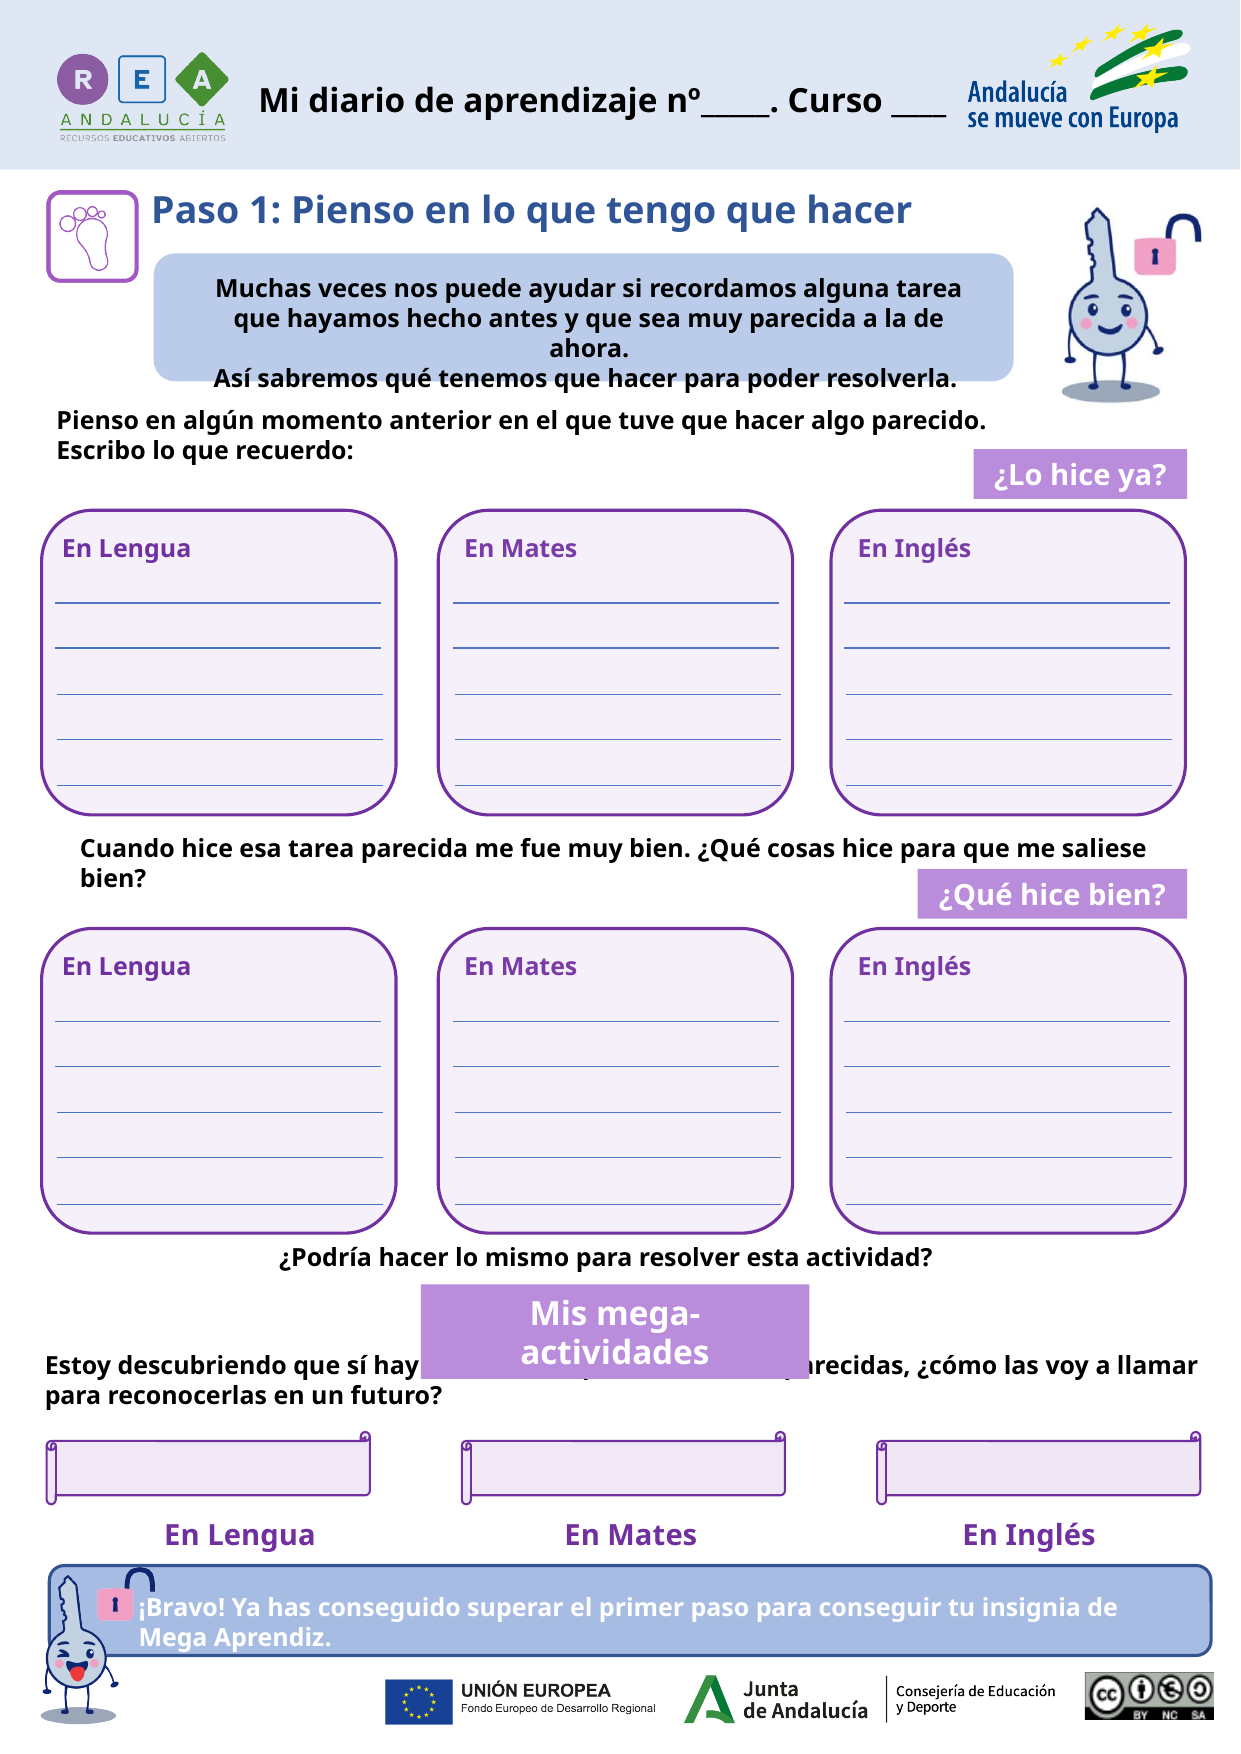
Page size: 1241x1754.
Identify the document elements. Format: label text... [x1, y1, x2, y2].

text_box [0, 0, 1241, 170]
text_box Mis mega-actividades [420, 1284, 810, 1379]
text_box [41, 928, 397, 1234]
picture [364, 1650, 1074, 1739]
text_box [830, 510, 1186, 815]
text_box ¿Podría hacer lo mismo para resolver esta actividad? [257, 1234, 975, 1280]
text_box [153, 253, 1014, 382]
text_box ¿Lo hice ya? [973, 449, 1188, 499]
text_box En Lengua [47, 525, 207, 571]
text_box ¿Qué hice bien? [917, 868, 1188, 919]
text_box En Lengua [149, 1509, 331, 1560]
text_box [46, 1431, 370, 1505]
text_box En Mates [549, 1509, 713, 1560]
text_box Mi diario de aprendizaje nº_____. Curso ____ [243, 71, 961, 127]
text_box Estoy descubriendo que sí hay actividades que me resultan parecidas, ¿cómo las voy a llamar para reconocerlas en un futuro? [30, 1342, 1216, 1418]
text_box Cuando hice esa tarea parecida me fue muy bien. ¿Qué cosas hice para que me saliese bien? [65, 824, 1216, 900]
text_box [182, 1565, 1212, 1656]
text_box En Lengua [47, 943, 207, 989]
text_box [41, 510, 397, 815]
picture [1032, 172, 1221, 418]
text_box Muchas veces nos puede ayudar si recordamos alguna tarea que hayamos hecho antes y que sea muy parecida a la de ahora. Así sabremos qué tenemos que hacer para poder resolverla. [187, 265, 992, 400]
text_box [438, 510, 793, 815]
picture [1084, 1672, 1214, 1720]
text_box ¡Bravo! Ya has conseguido superar el primer paso para conseguir tu insignia de Mega Aprendiz. [182, 1584, 1138, 1641]
text_box [877, 1431, 1201, 1505]
text_box [438, 928, 793, 1234]
text_box Pienso en algún momento anterior en el que tuve que hacer algo parecido. Escribo lo que recuerdo: [41, 397, 1181, 472]
text_box En Inglés [947, 1509, 1111, 1560]
text_box [461, 1431, 785, 1505]
picture [0, 1552, 182, 1734]
text_box [830, 928, 1186, 1234]
picture [961, 21, 1197, 139]
picture [43, 47, 242, 146]
text_box Paso 1: Pienso en lo que tengo que hacer [136, 178, 928, 239]
picture [46, 190, 139, 283]
